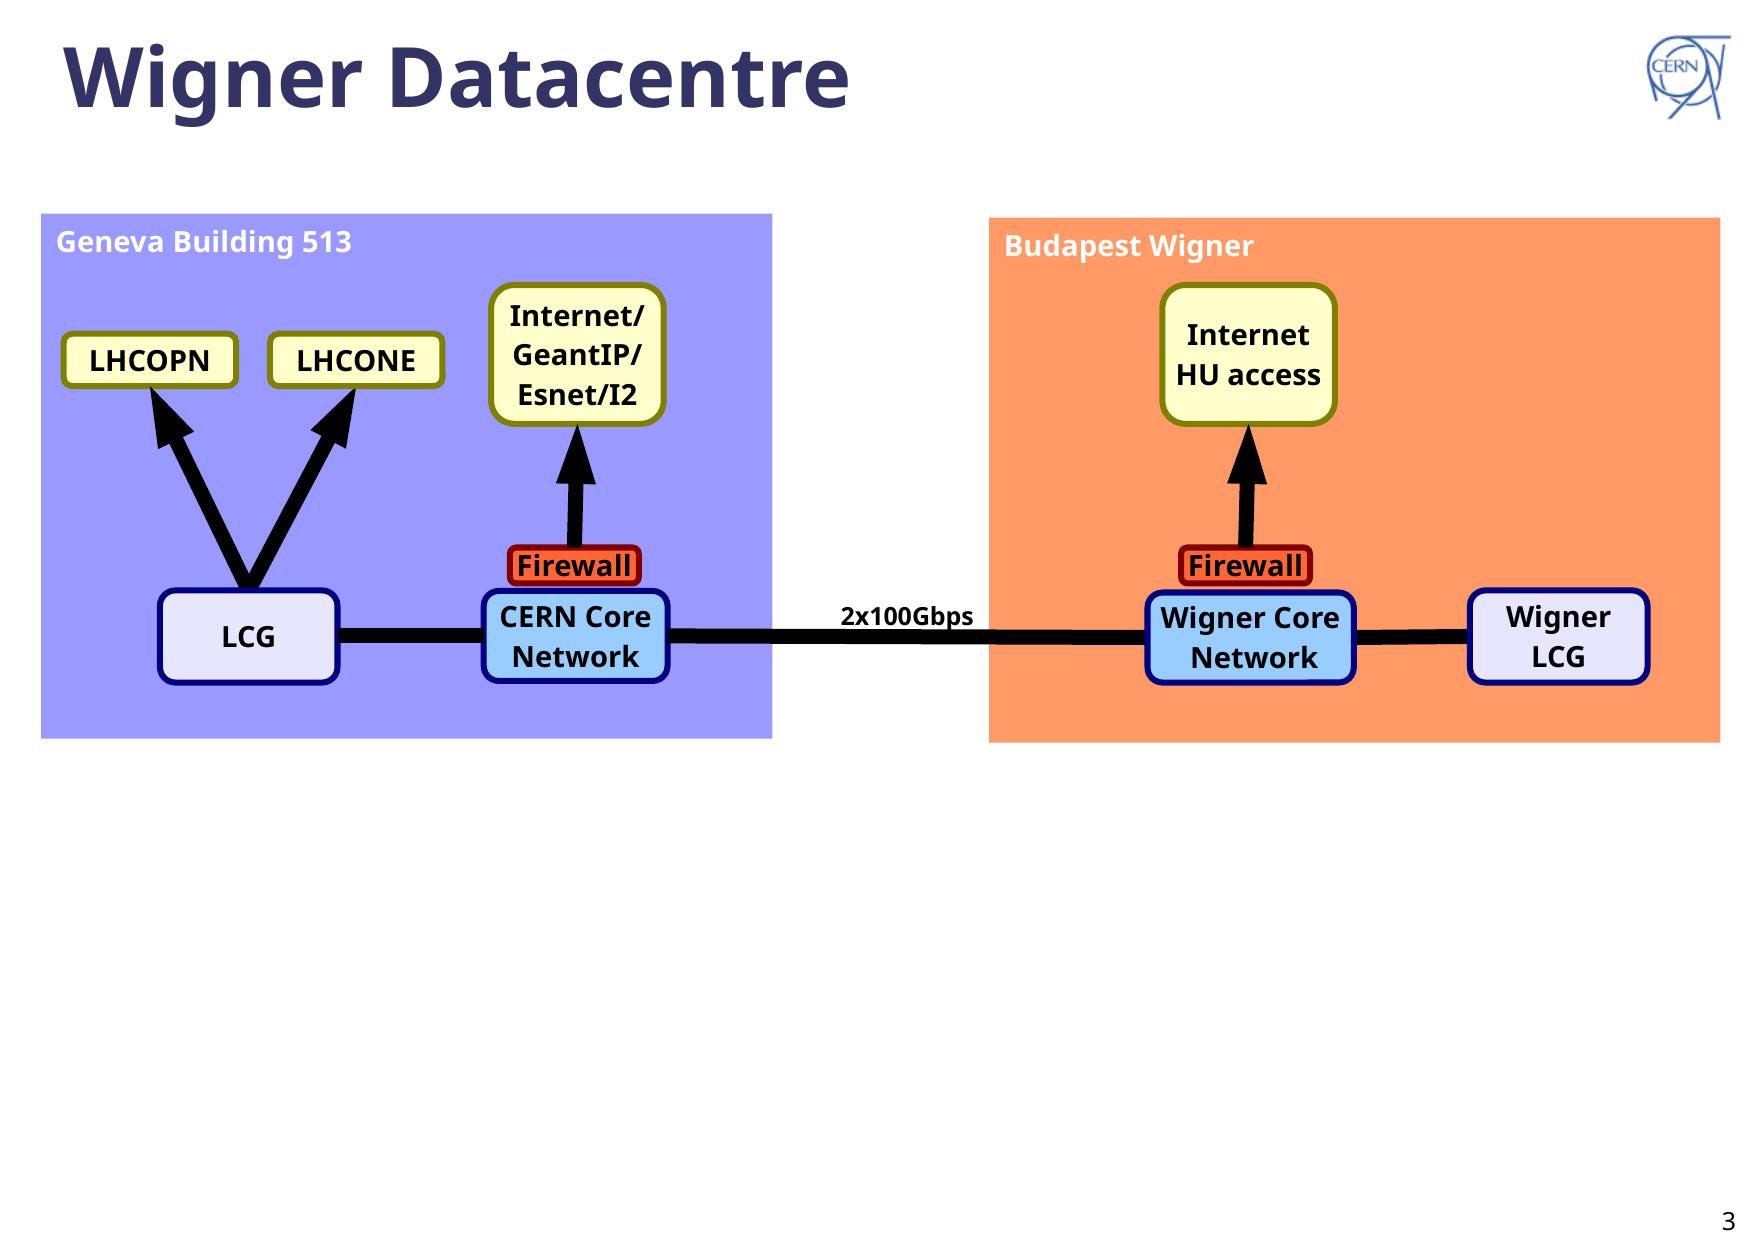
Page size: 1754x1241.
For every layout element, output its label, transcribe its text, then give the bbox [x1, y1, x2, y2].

text_box LCG [159, 590, 338, 683]
text_box Firewall [1181, 547, 1311, 584]
title Wigner Datacentre [63, 0, 1621, 166]
text_box Geneva Building 513 [41, 213, 773, 739]
text_box Wigner LCG [1469, 590, 1648, 683]
text_box Internet HU access [1162, 285, 1335, 424]
text_box Wigner Core Network [1147, 592, 1354, 683]
text_box Firewall [509, 547, 639, 584]
text_box CERN Core Network [483, 590, 668, 681]
text_box LHCONE [269, 333, 443, 387]
text_box Internet/ GeantIP/ Esnet/I2 [491, 285, 664, 424]
picture [1646, 34, 1732, 120]
text_box Budapest Wigner [989, 217, 1721, 743]
text_box LHCOPN [63, 333, 237, 387]
